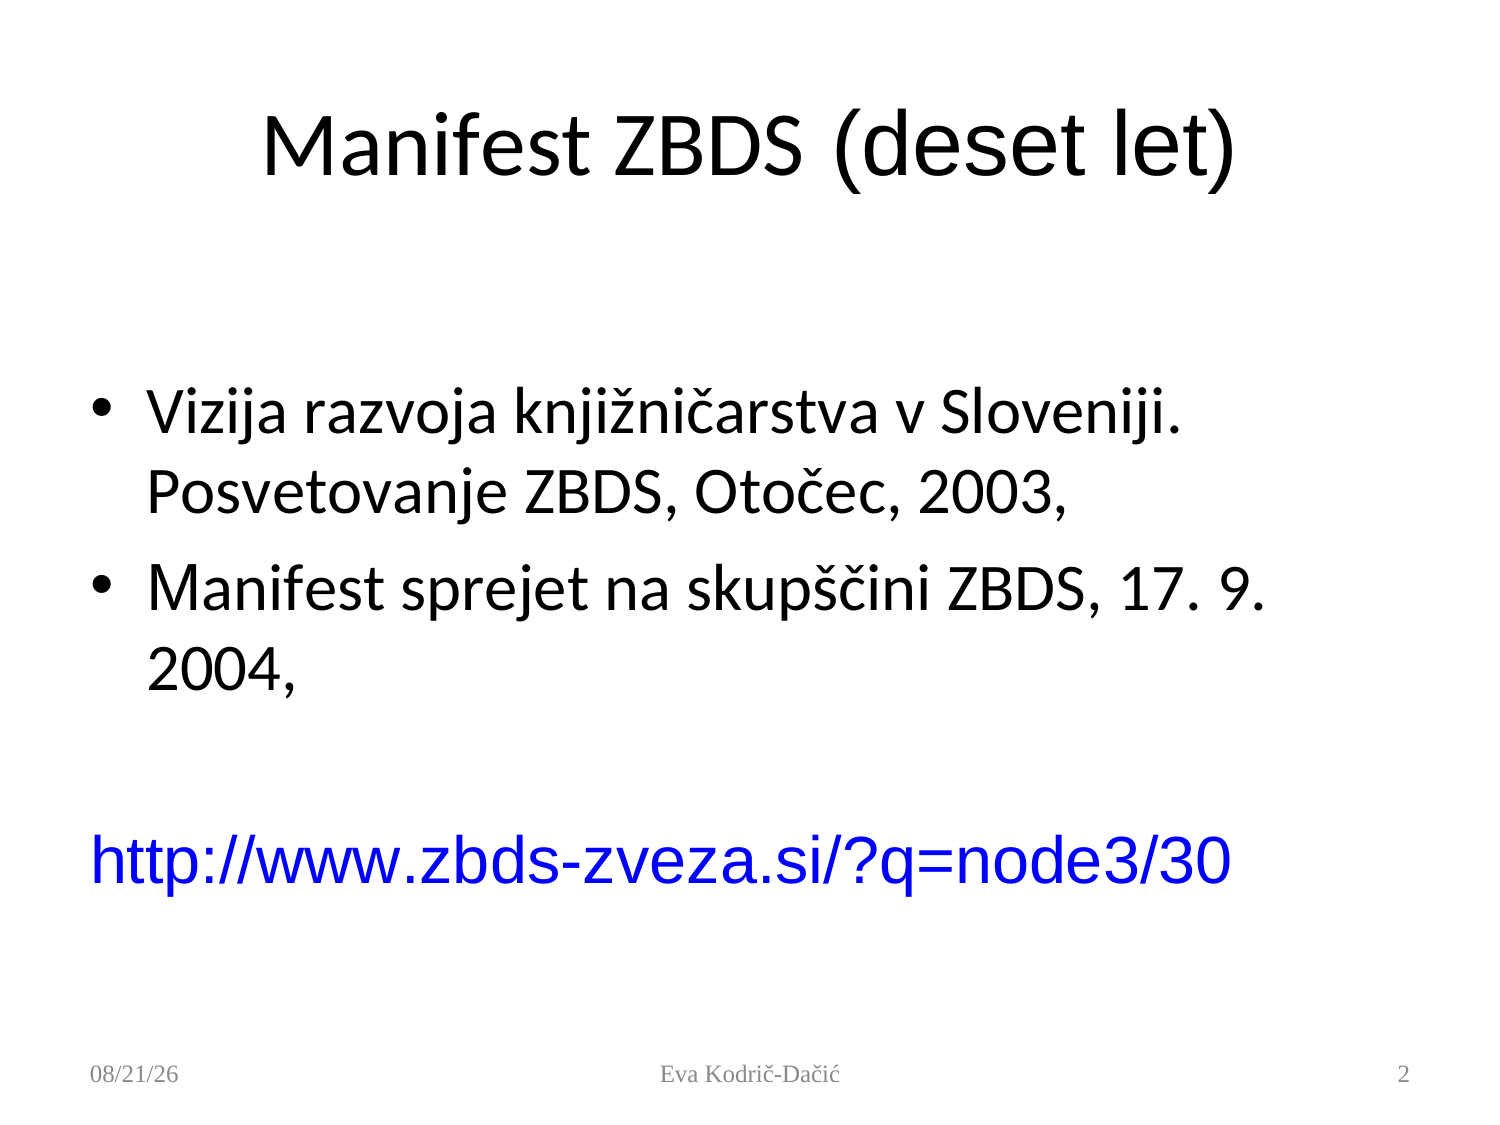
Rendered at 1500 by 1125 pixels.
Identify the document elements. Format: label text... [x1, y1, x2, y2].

list Vizija razvoja knjižničarstva v Sloveniji. Posvetovanje ZBDS, Otočec, 2003, Manifest sprejet na skupščini ZBDS, 17. 9. 2004, http://www.zbds-zveza.si/?q=node3/30 [75, 262, 1426, 1006]
title Manifest ZBDS (deset let) [75, 45, 1426, 233]
text_box Eva Kodrič-Dačić [512, 1042, 988, 1103]
text_box 11/05/14 [74, 1042, 426, 1103]
text_box <number> [1074, 1042, 1426, 1103]
